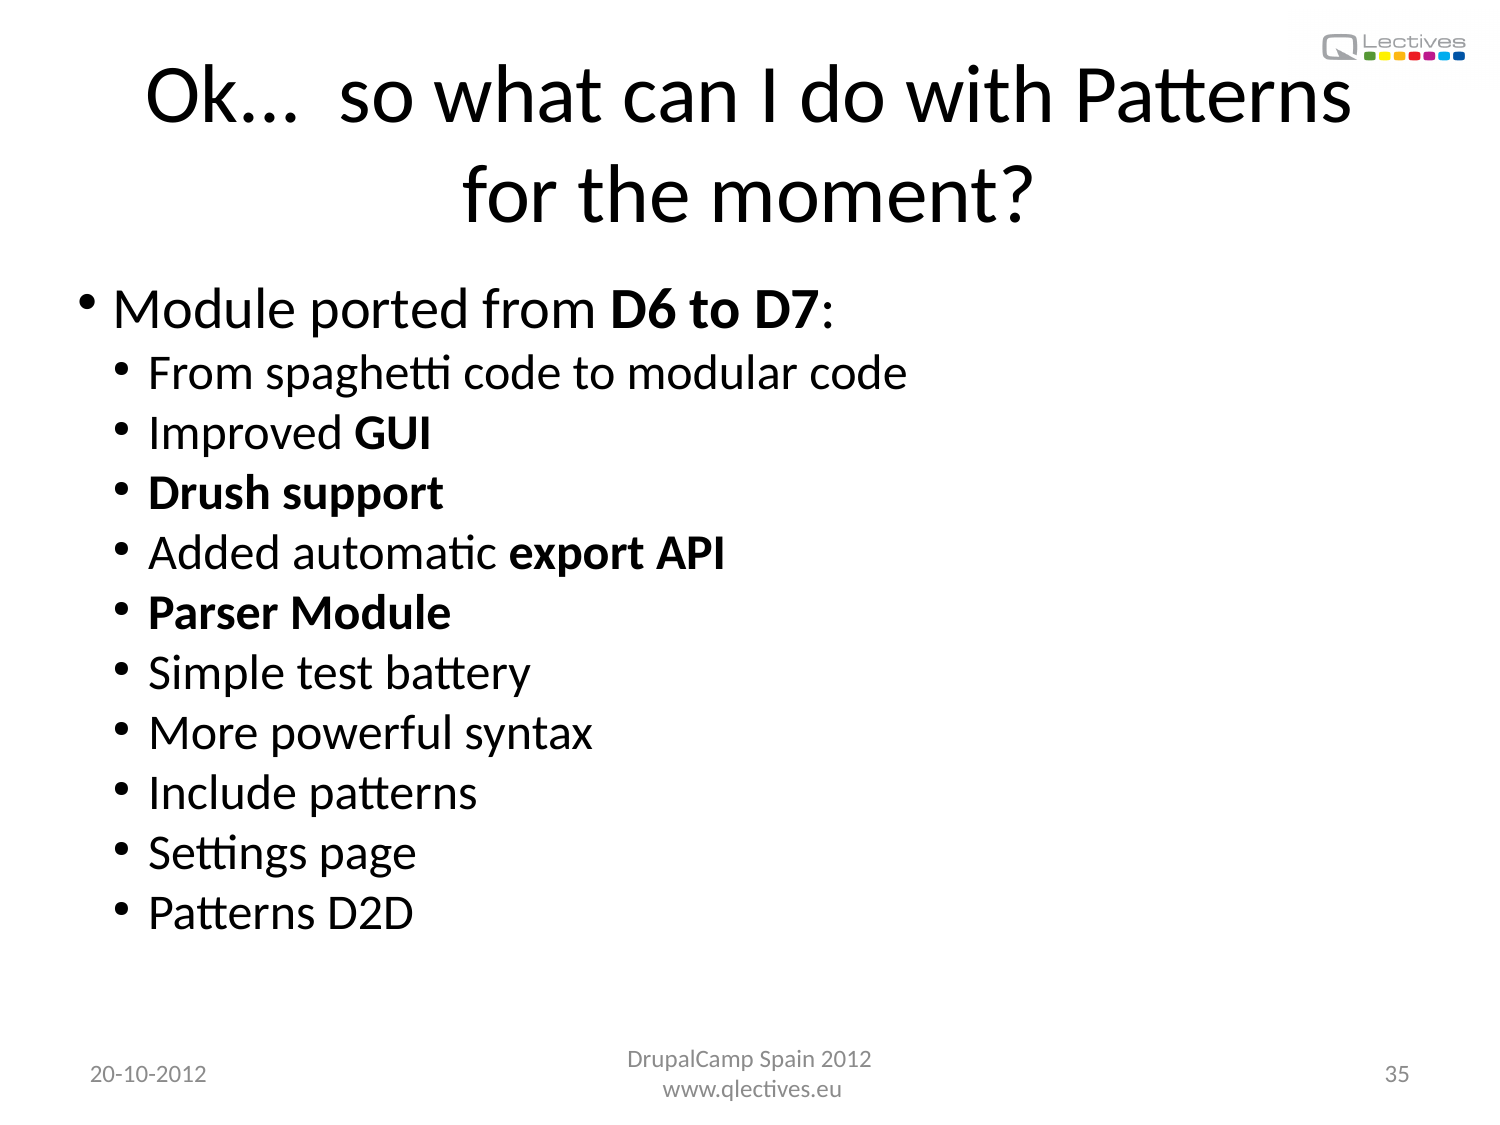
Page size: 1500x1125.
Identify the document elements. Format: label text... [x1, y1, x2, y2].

picture [1288, 9, 1500, 90]
text_box Module ported from D6 to D7: From spaghetti code to modular code Improved GUI Drush support Added automatic export API Parser Module Simple test battery More powerful syntax Include patterns Settings page Patterns D2D [62, 262, 1425, 1005]
text_box DrupalCamp Spain 2012 www.qlectives.eu [512, 1042, 988, 1103]
text_box 20-10-2012 [74, 1042, 425, 1103]
text_box <number> [1074, 1042, 1425, 1103]
text_box Ok... so what can I do with Patterns for the moment? [75, 45, 1425, 233]
